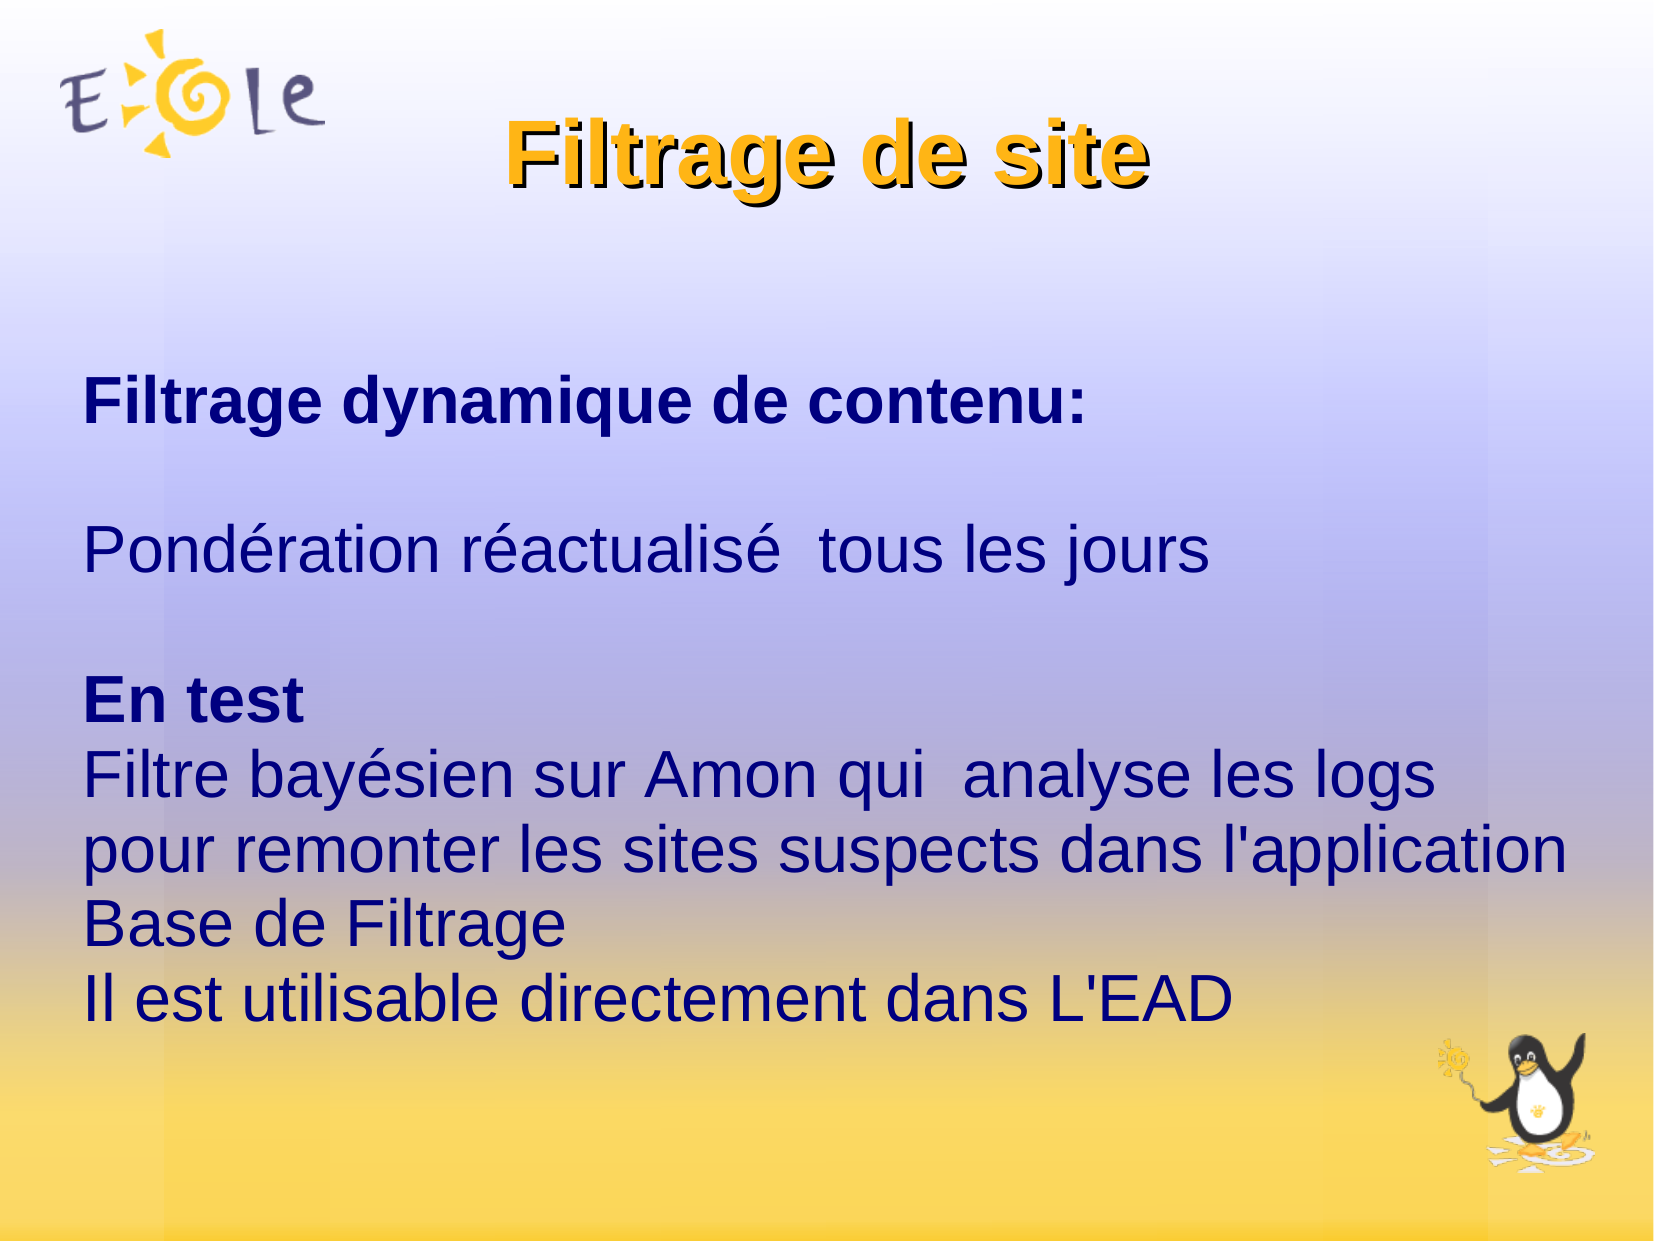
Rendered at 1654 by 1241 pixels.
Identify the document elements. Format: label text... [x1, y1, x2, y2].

subtitle Filtrage dynamique de contenu: Pondération réactualisé tous les jours En test Filtre bayésien sur Amon qui analyse les logs pour remonter les sites suspects dans l'application Base de Filtrage Il est utilisable directement dans L'EAD [82, 290, 1571, 1109]
title Filtrage de site [82, 49, 1571, 257]
picture [0, 0, 1654, 1241]
